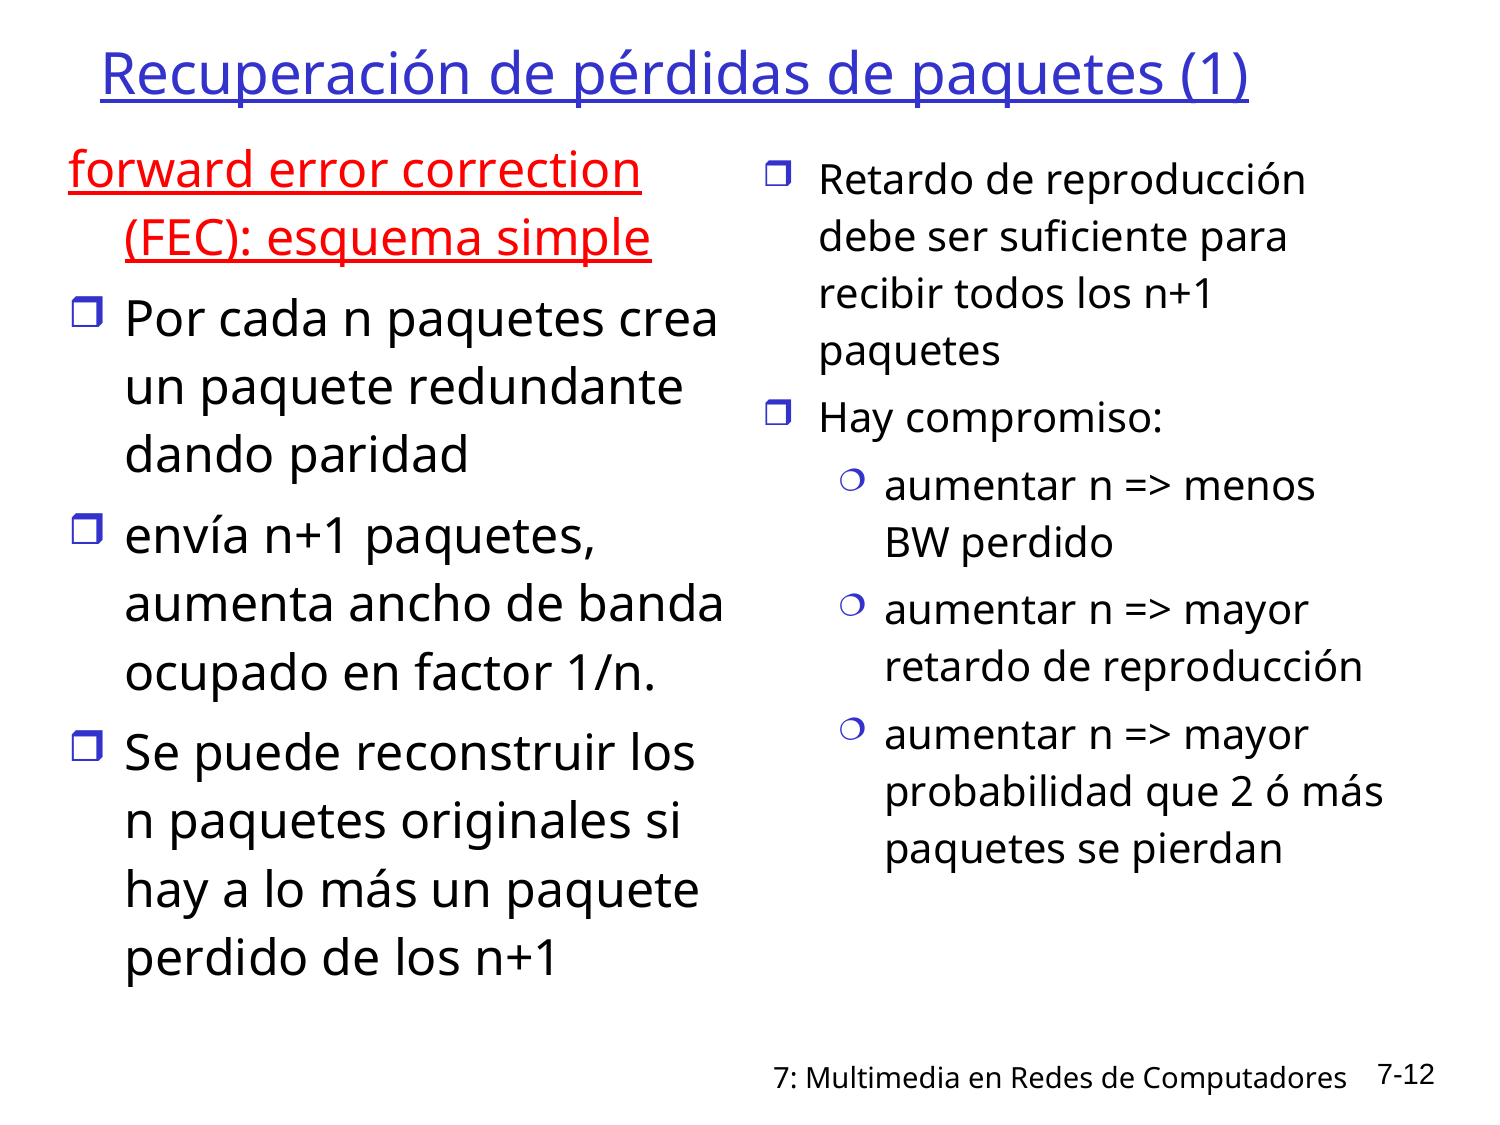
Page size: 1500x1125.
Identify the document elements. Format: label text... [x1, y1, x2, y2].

list Retardo de reproducción debe ser suficiente para recibir todos los n+1 paquetes Hay compromiso: aumentar n => menos BW perdido aumentar n => mayor retardo de reproducción aumentar n => mayor probabilidad que 2 ó más paquetes se pierdan [747, 142, 1401, 948]
title Recuperación de pérdidas de paquetes (1) [85, 0, 1361, 142]
list forward error correction (FEC): esquema simple Por cada n paquetes crea un paquete redundante dando paridad envía n+1 paquetes, aumenta ancho de banda ocupado en factor 1/n. Se puede reconstruir los n paquetes originales si hay a lo más un paquete perdido de los n+1 [53, 126, 748, 1053]
